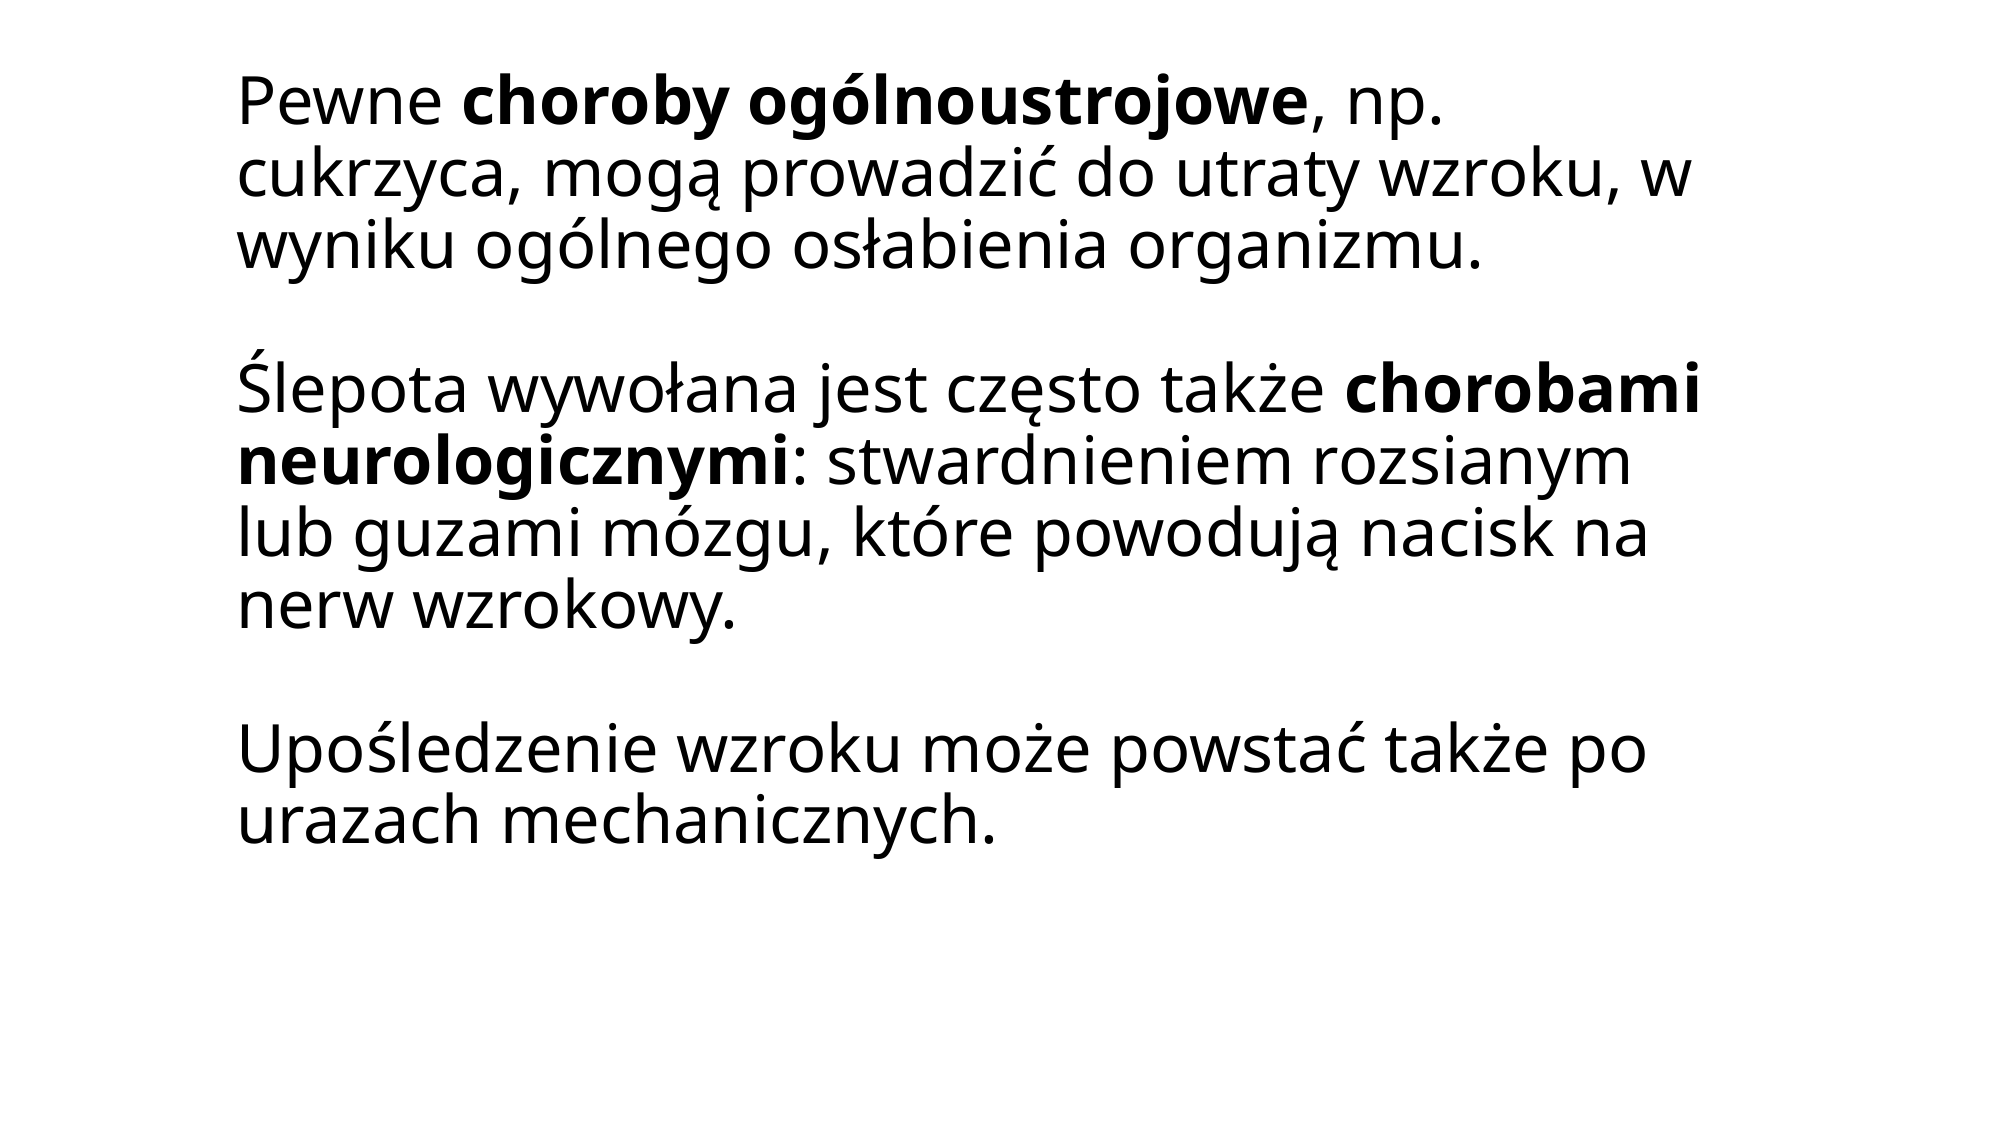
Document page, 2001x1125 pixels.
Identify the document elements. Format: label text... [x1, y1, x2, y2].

title Pewne choroby ogólnoustrojowe, np. cukrzyca, mogą prowadzić do utraty wzroku, w wyniku ogólnego osłabienia organizmu. Ślepota wywołana jest często także chorobami neurologicznymi: stwardnieniem rozsianym lub guzami mózgu, które powodują nacisk na nerw wzrokowy. Upośledzenie wzroku może powstać także po urazach mechanicznych. [219, 59, 1720, 858]
